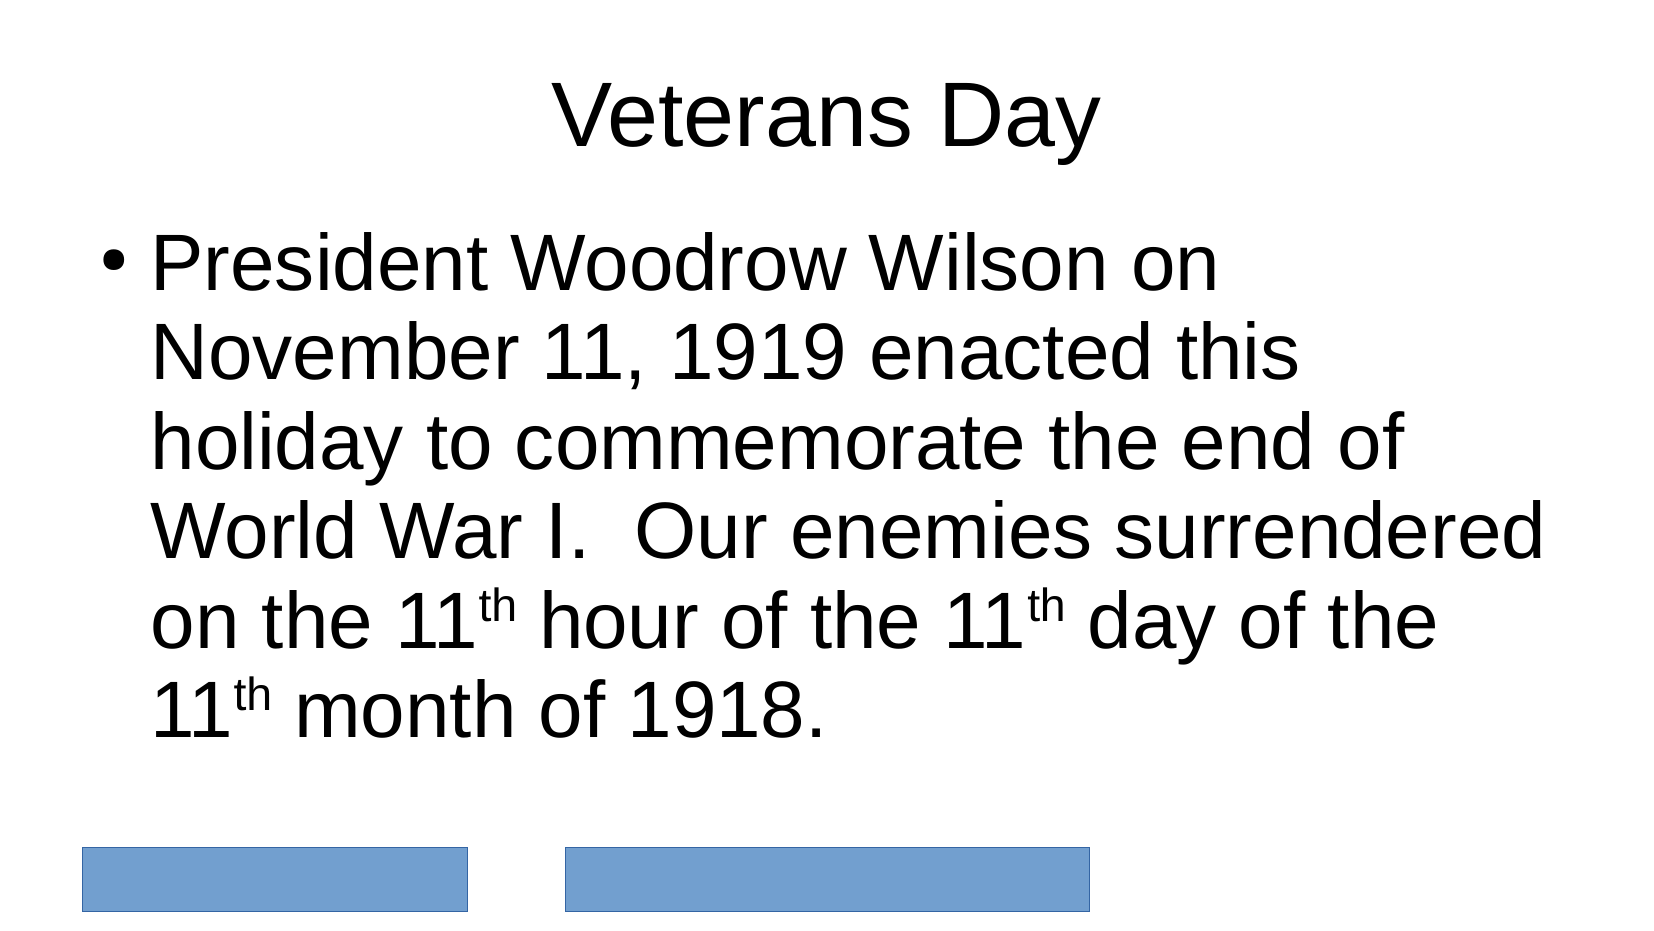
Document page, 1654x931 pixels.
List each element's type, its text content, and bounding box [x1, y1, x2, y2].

title Veterans Day [82, 37, 1571, 193]
list President Woodrow Wilson on November 11, 1919 enacted this holiday to commemorate the end of World War I. Our enemies surrendered on the 11th hour of the 11th day of the 11th month of 1918. [82, 217, 1571, 758]
